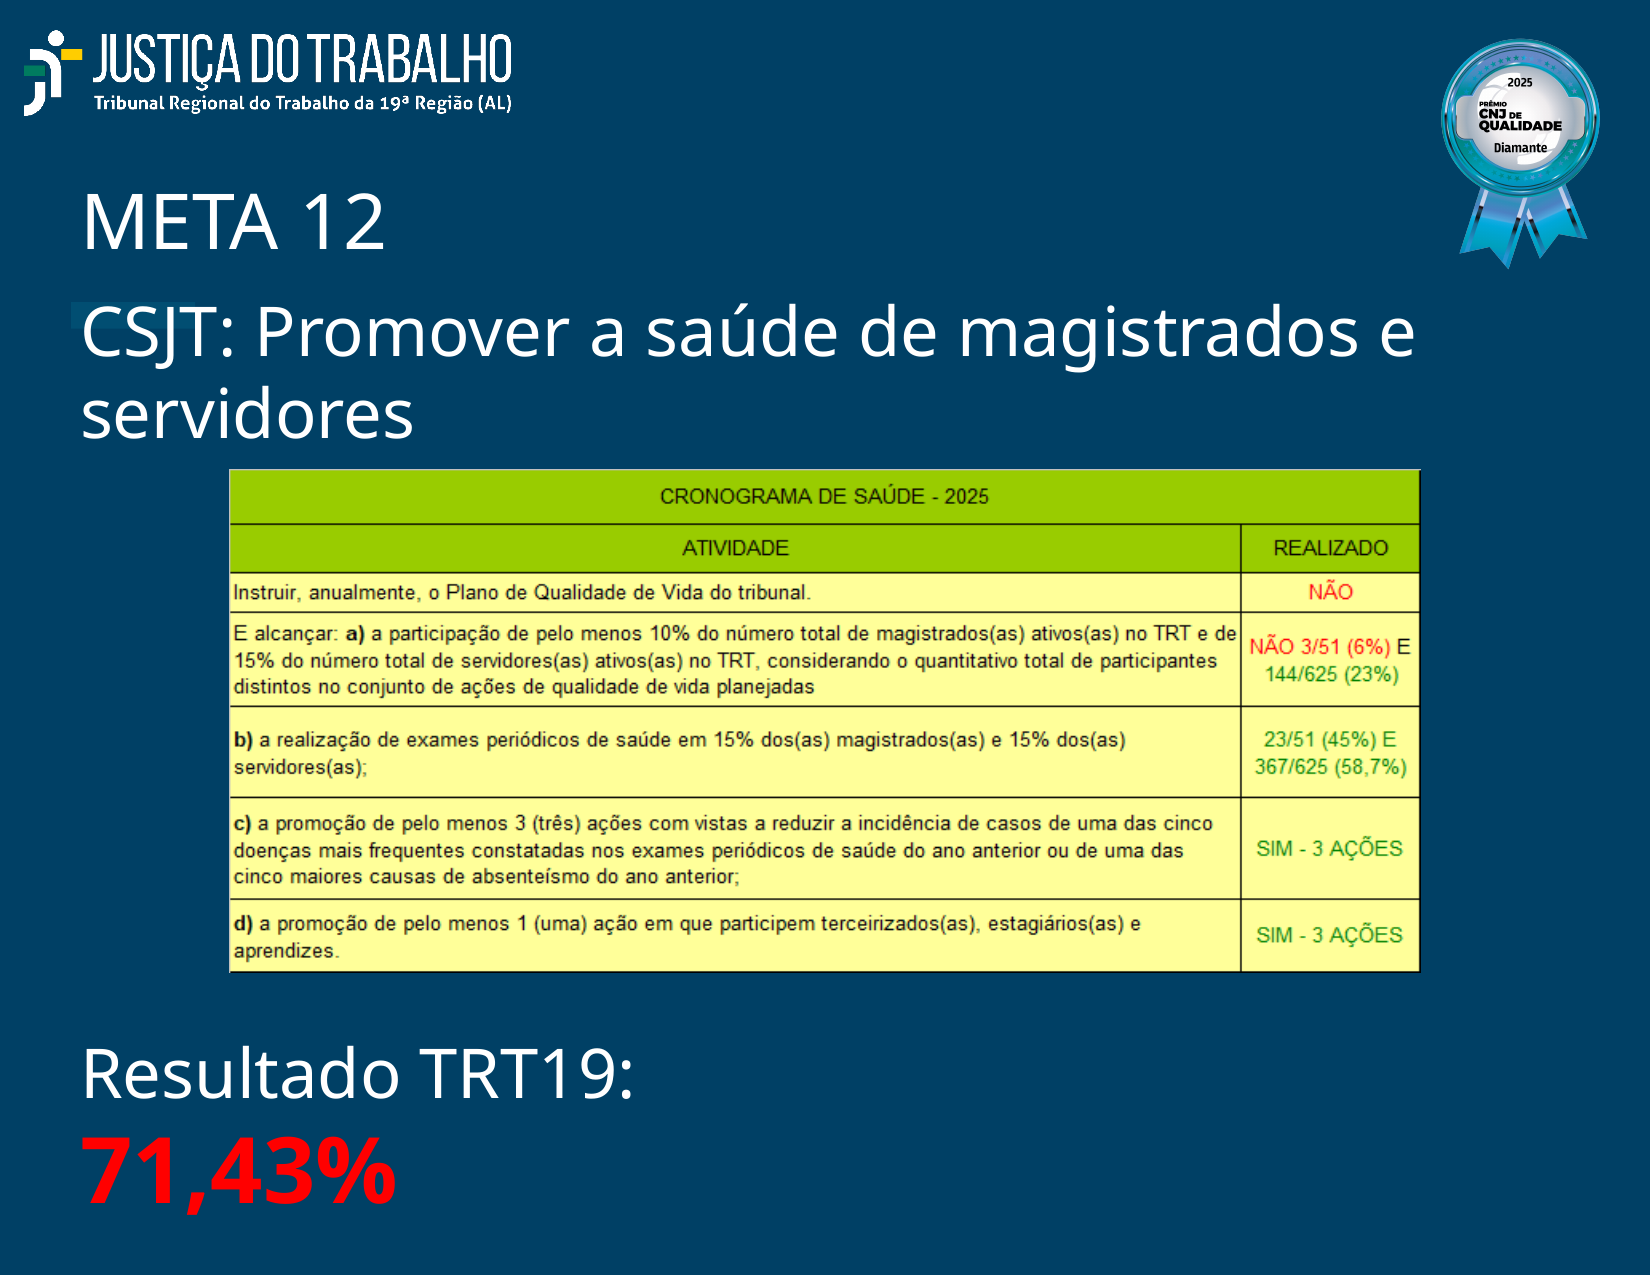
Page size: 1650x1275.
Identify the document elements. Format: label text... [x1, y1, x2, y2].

picture [24, 30, 511, 116]
picture [229, 469, 1421, 973]
picture [1440, 37, 1601, 271]
title META 12 CSJT: Promover a saúde de magistrados e servidores Resultado TRT19: 71,43% [61, 243, 1581, 1275]
